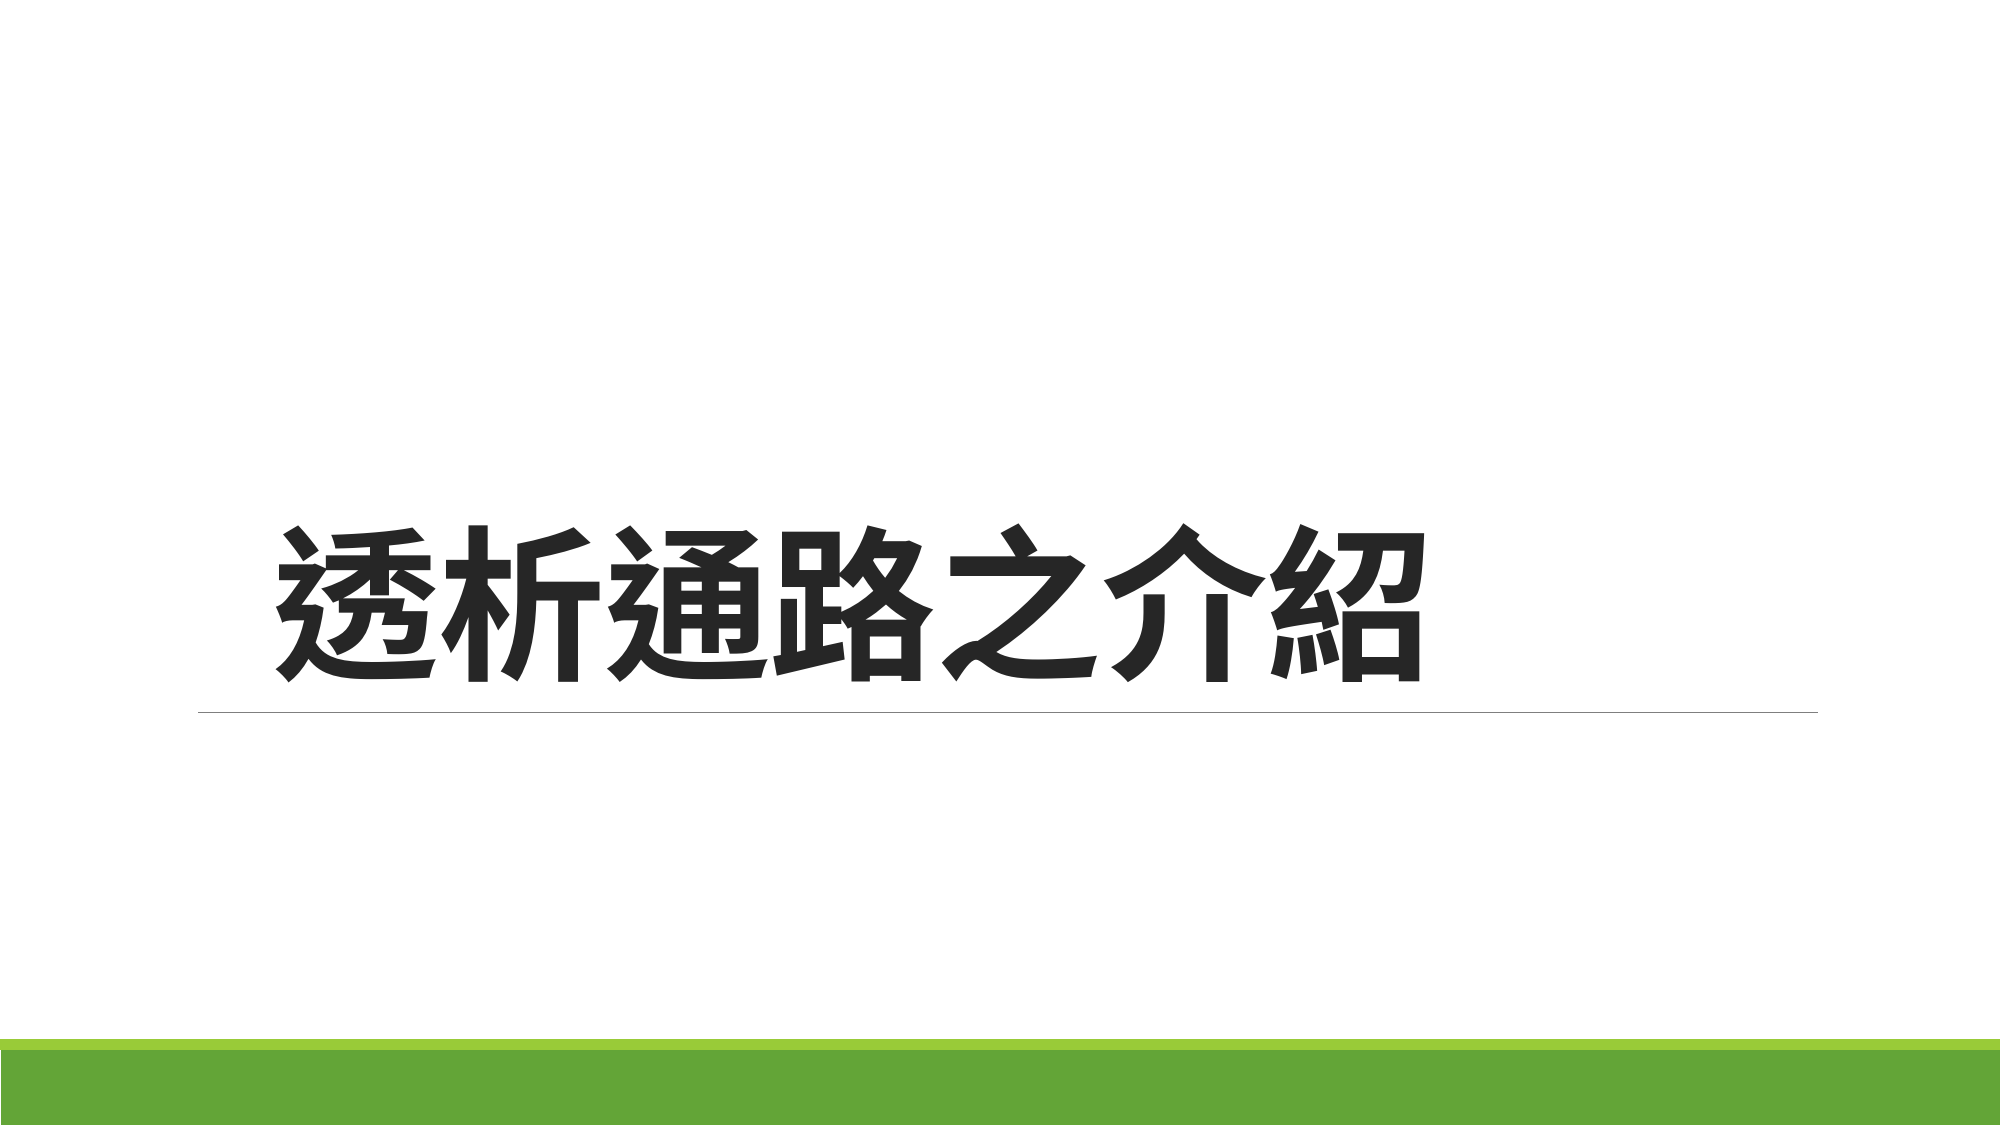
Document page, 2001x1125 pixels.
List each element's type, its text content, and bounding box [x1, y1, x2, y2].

title 透析通路之介紹 [180, 124, 1831, 710]
